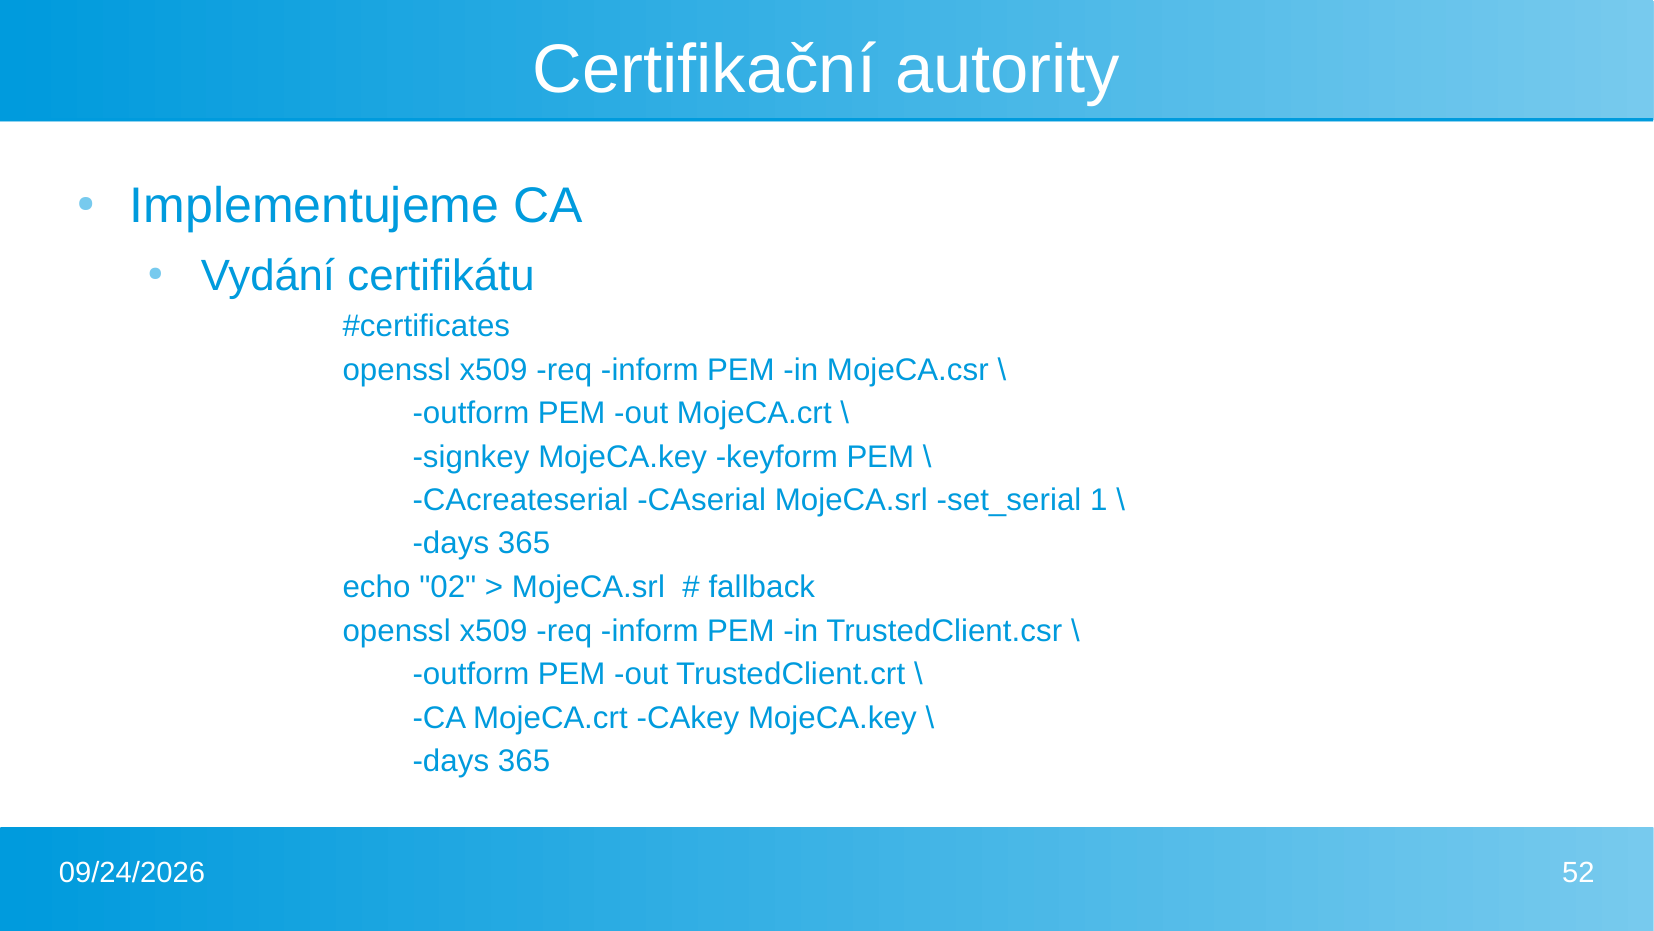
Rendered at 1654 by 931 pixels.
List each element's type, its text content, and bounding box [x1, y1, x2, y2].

list Implementujeme CA Vydání certifikátu #certificates openssl x509 -req -inform PEM -in MojeCA.csr \ -outform PEM -out MojeCA.crt \ -signkey MojeCA.key -keyform PEM \ -CAcreateserial -CAserial MojeCA.srl -set_serial 1 \ -days 365 echo "02" > MojeCA.srl # fallback openssl x509 -req -inform PEM -in TrustedClient.csr \ -outform PEM -out TrustedClient.crt \ -CA MojeCA.crt -CAkey MojeCA.key \ -days 365 [59, 177, 1595, 768]
title Certifikační autority [59, 29, 1595, 108]
